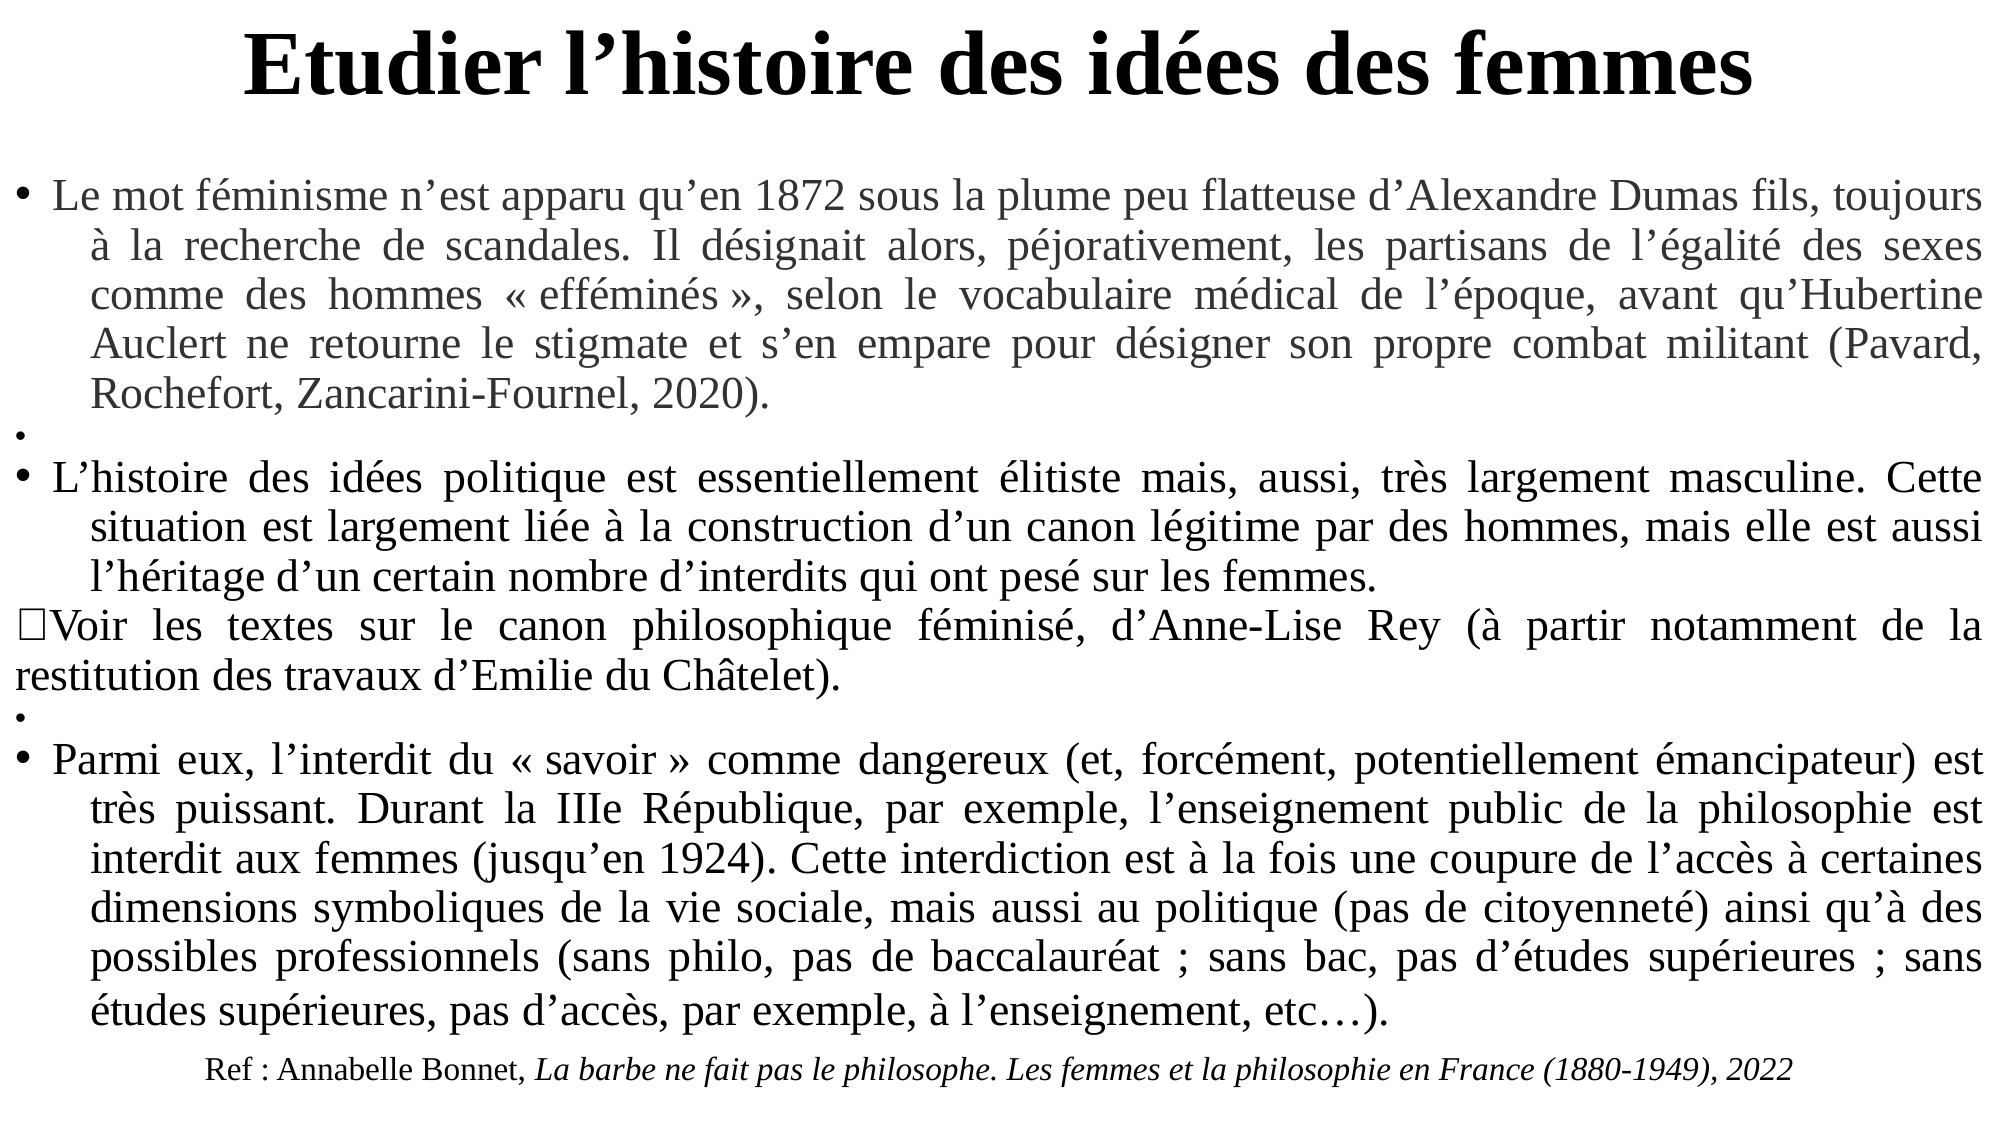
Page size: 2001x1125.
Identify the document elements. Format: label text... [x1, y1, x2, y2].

list Le mot féminisme n’est apparu qu’en 1872 sous la plume peu flatteuse d’Alexandre Dumas fils, toujours à la recherche de scandales. Il désignait alors, péjorativement, les partisans de l’égalité des sexes comme des hommes « efféminés », selon le vocabulaire médical de l’époque, avant qu’Hubertine Auclert ne retourne le stigmate et s’en empare pour désigner son propre combat militant (Pavard, Rochefort, Zancarini-Fournel, 2020). L’histoire des idées politique est essentiellement élitiste mais, aussi, très largement masculine. Cette situation est largement liée à la construction d’un canon légitime par des hommes, mais elle est aussi l’héritage d’un certain nombre d’interdits qui ont pesé sur les femmes. Voir les textes sur le canon philosophique féminisé, d’Anne-Lise Rey (à partir notamment de la restitution des travaux d’Emilie du Châtelet). Parmi eux, l’interdit du « savoir » comme dangereux (et, forcément, potentiellement émancipateur) est très puissant. Durant la IIIe République, par exemple, l’enseignement public de la philosophie est interdit aux femmes (jusqu’en 1924). Cette interdiction est à la fois une coupure de l’accès à certaines dimensions symboliques de la vie sociale, mais aussi au politique (pas de citoyenneté) ainsi qu’à des possibles professionnels (sans philo, pas de baccalauréat ; sans bac, pas d’études supérieures ; sans études supérieures, pas d’accès, par exemple, à l’enseignement, etc…). Ref : Annabelle Bonnet, La barbe ne fait pas le philosophe. Les femmes et la philosophie en France (1880-1949), 2022 [0, 163, 2000, 1125]
title Etudier l’histoire des idées des femmes [0, 0, 2000, 130]
